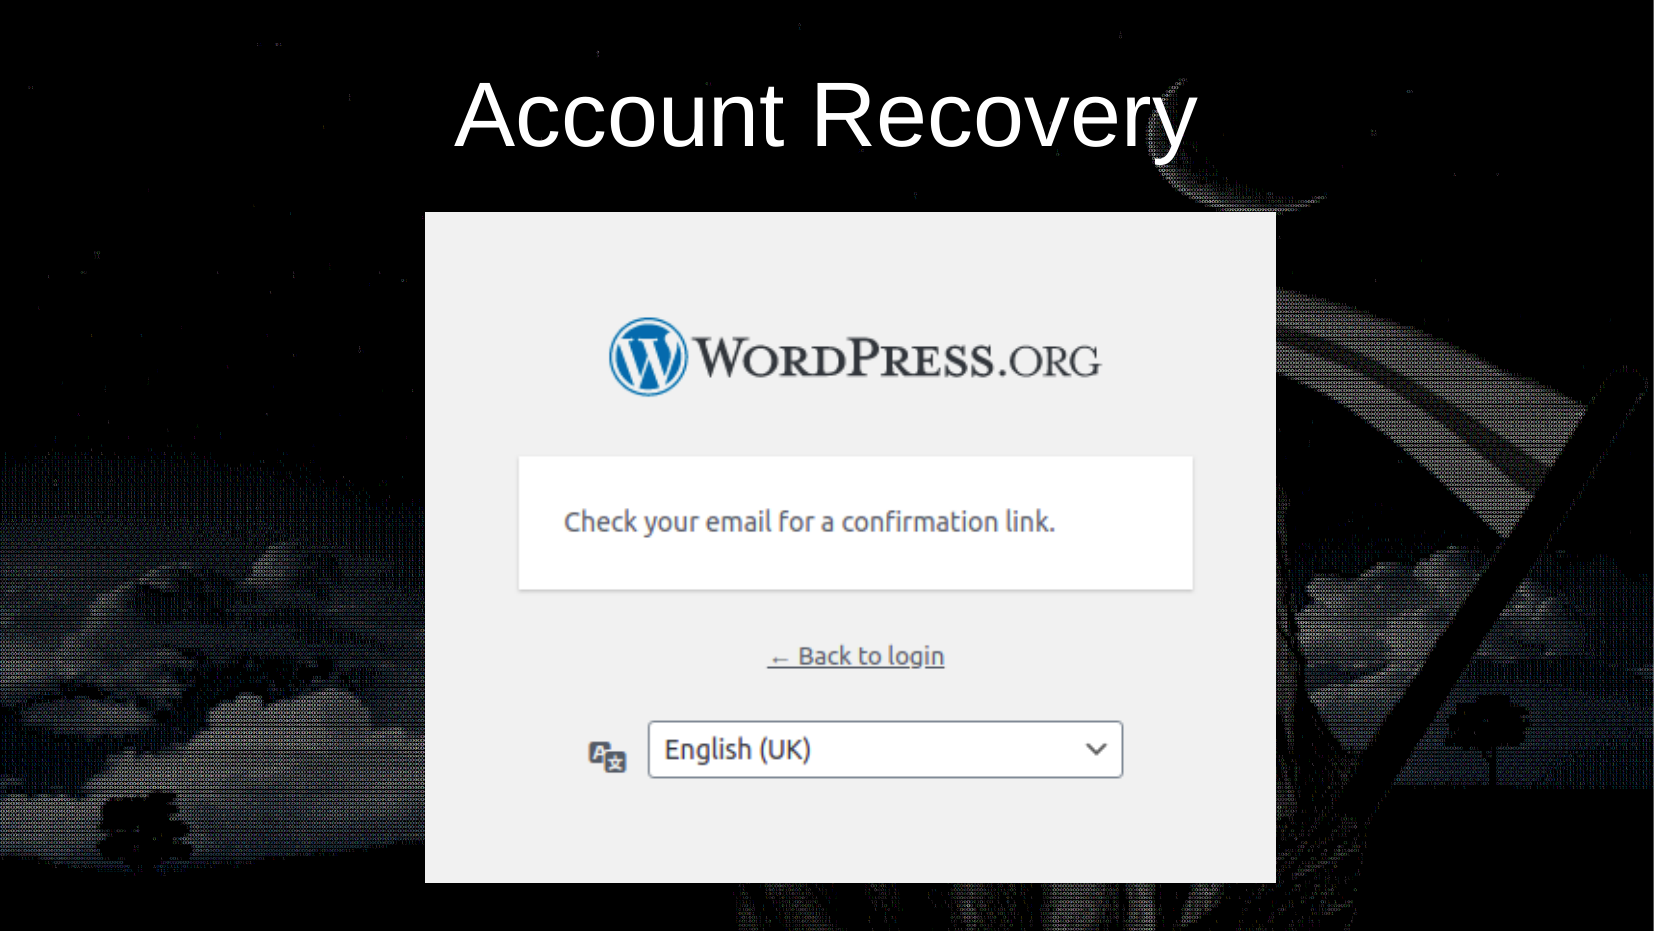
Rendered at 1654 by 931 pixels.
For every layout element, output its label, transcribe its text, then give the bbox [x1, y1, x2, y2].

picture [0, 0, 1654, 931]
title Account Recovery [82, 37, 1571, 193]
